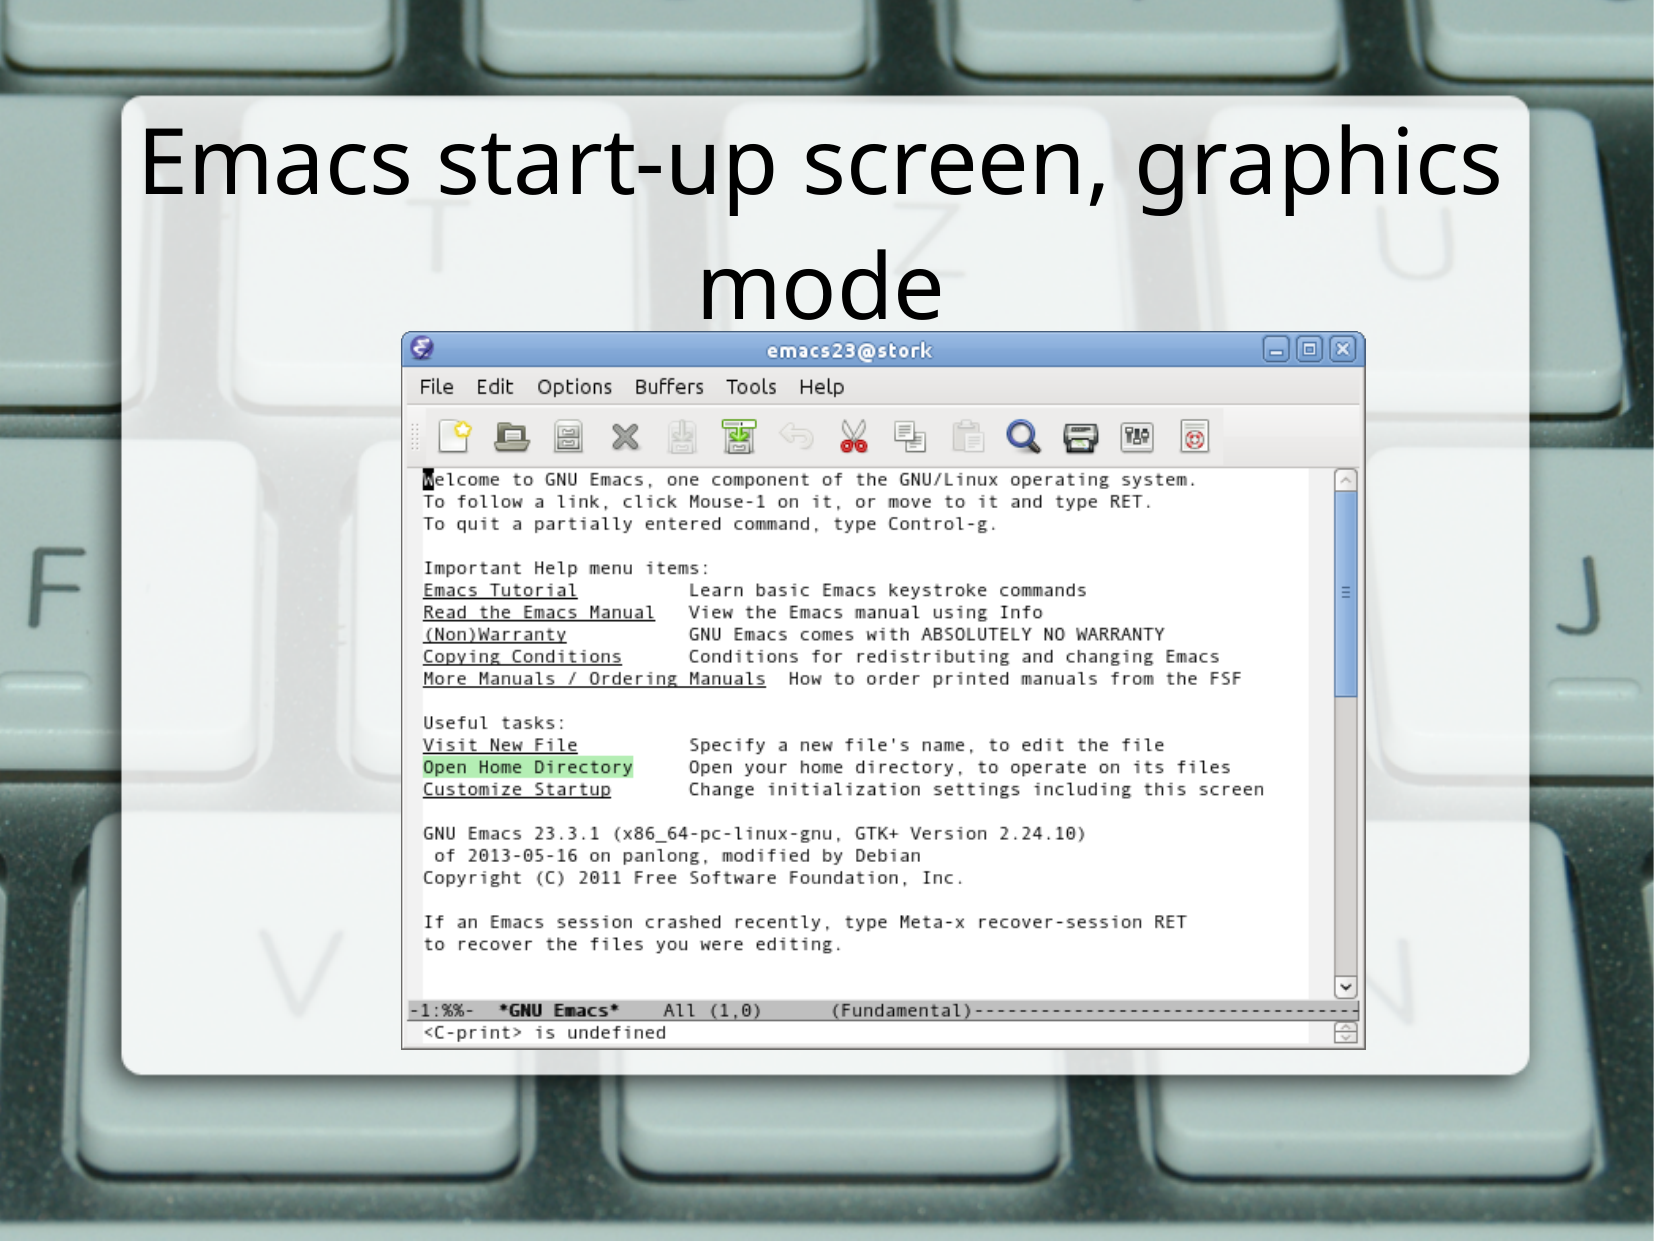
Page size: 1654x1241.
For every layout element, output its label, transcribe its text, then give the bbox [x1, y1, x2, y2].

title Emacs start-up screen, graphics mode [135, 109, 1506, 333]
picture [0, 0, 1654, 1241]
